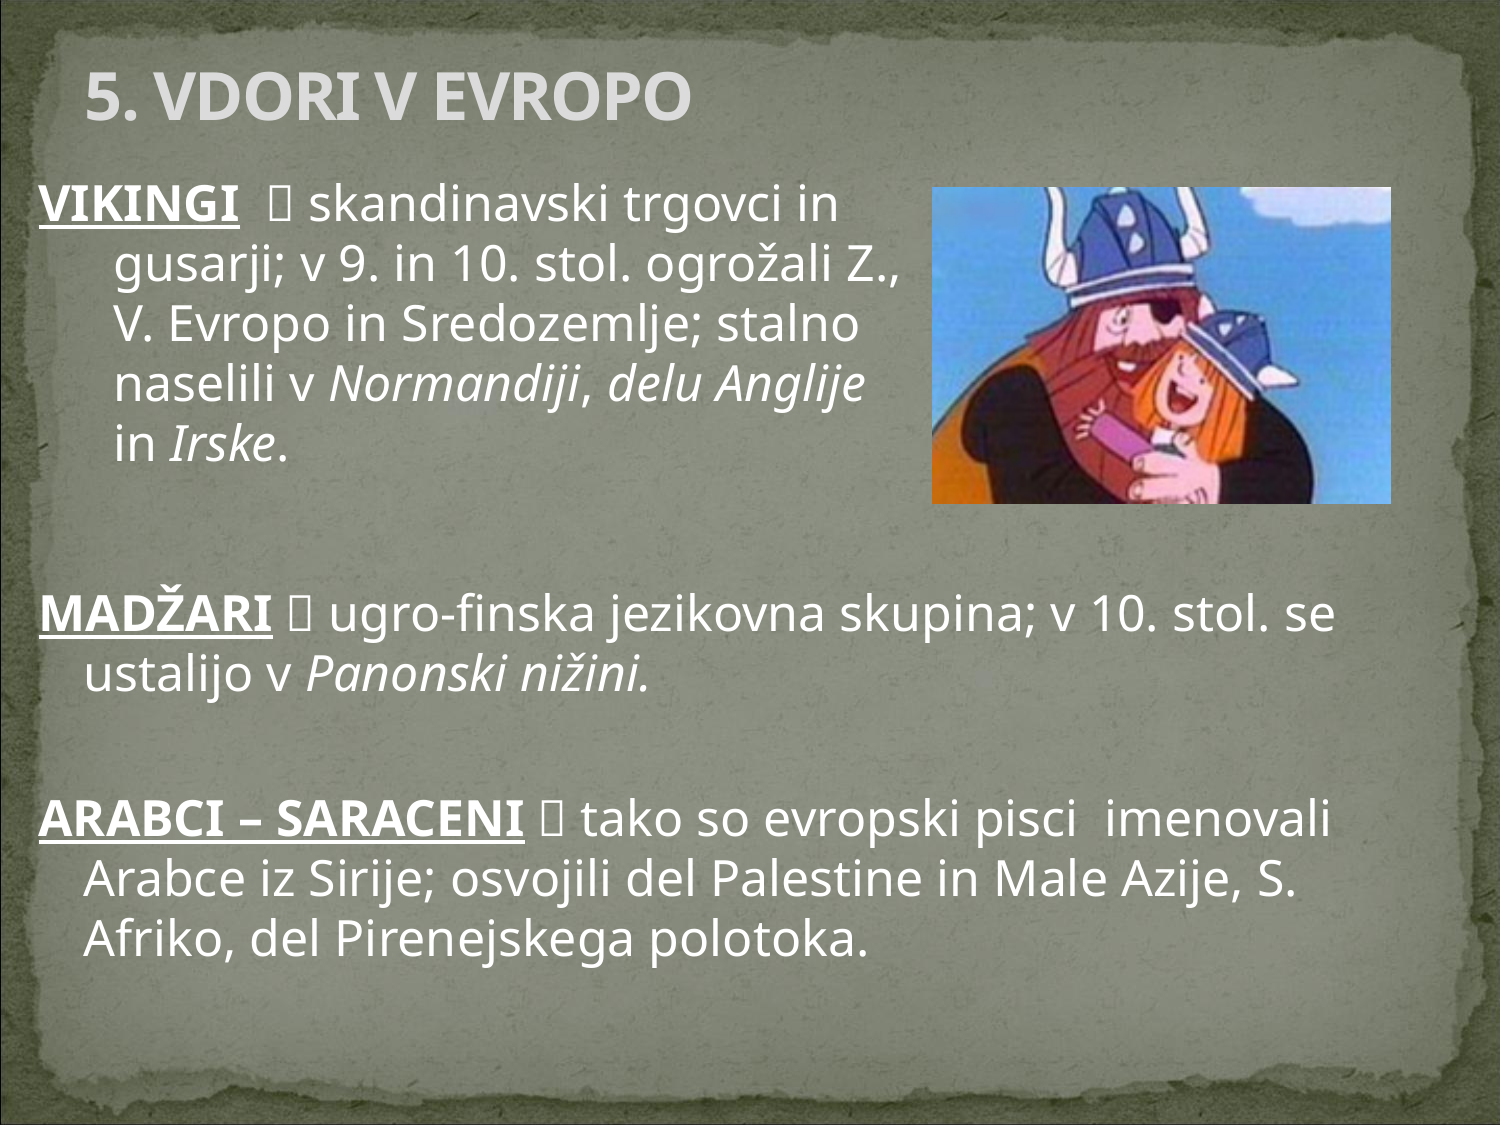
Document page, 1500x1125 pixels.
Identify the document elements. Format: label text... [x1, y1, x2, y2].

list MADŽARI  ugro-finska jezikovna skupina; v 10. stol. se ustalijo v Panonski nižini. ARABCI – SARACENI  tako so evropski pisci imenovali Arabce iz Sirije; osvojili del Palestine in Male Azije, S. Afriko, del Pirenejskega polotoka. [23, 574, 1465, 1079]
title 5. VDORI V EVROPO [70, 46, 1421, 141]
list VIKINGI  skandinavski trgovci in gusarji; v 9. in 10. stol. ogrožali Z., V. Evropo in Sredozemlje; stalno naselili v Normandiji, delu Anglije in Irske. [23, 164, 938, 551]
picture [0, 0, 1500, 1125]
